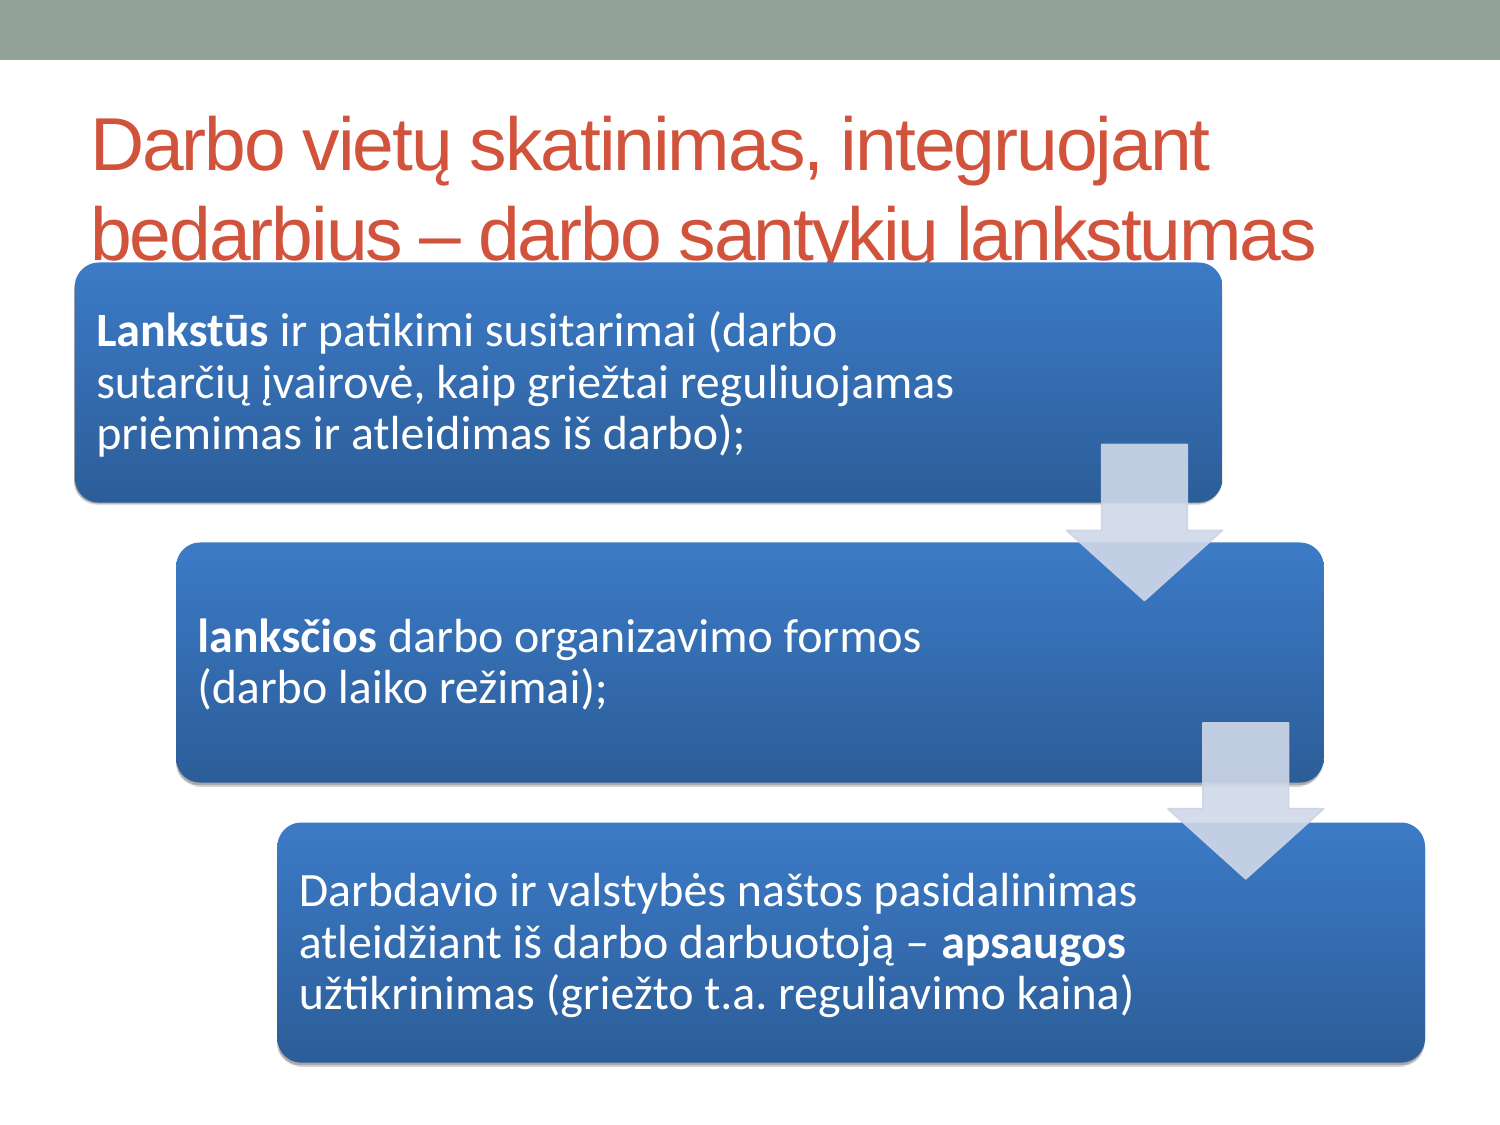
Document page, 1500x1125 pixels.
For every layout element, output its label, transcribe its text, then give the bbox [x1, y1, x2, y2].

text_box Darbdavio ir valstybės naštos pasidalinimas atleidžiant iš darbo darbuotoją – apsaugos užtikrinimas (griežto t.a. reguliavimo kaina) [277, 822, 1426, 1063]
text_box Lankstūs ir patikimi susitarimai (darbo sutarčių įvairovė, kaip griežtai reguliuojamas priėmimas ir atleidimas iš darbo); [74, 262, 1223, 503]
text_box [1167, 722, 1324, 879]
title Darbo vietų skatinimas, integruojant bedarbius – darbo santykių lankstumas [75, 87, 1426, 251]
text_box lanksčios darbo organizavimo formos (darbo laiko režimai); [176, 542, 1324, 783]
text_box [1066, 444, 1223, 601]
